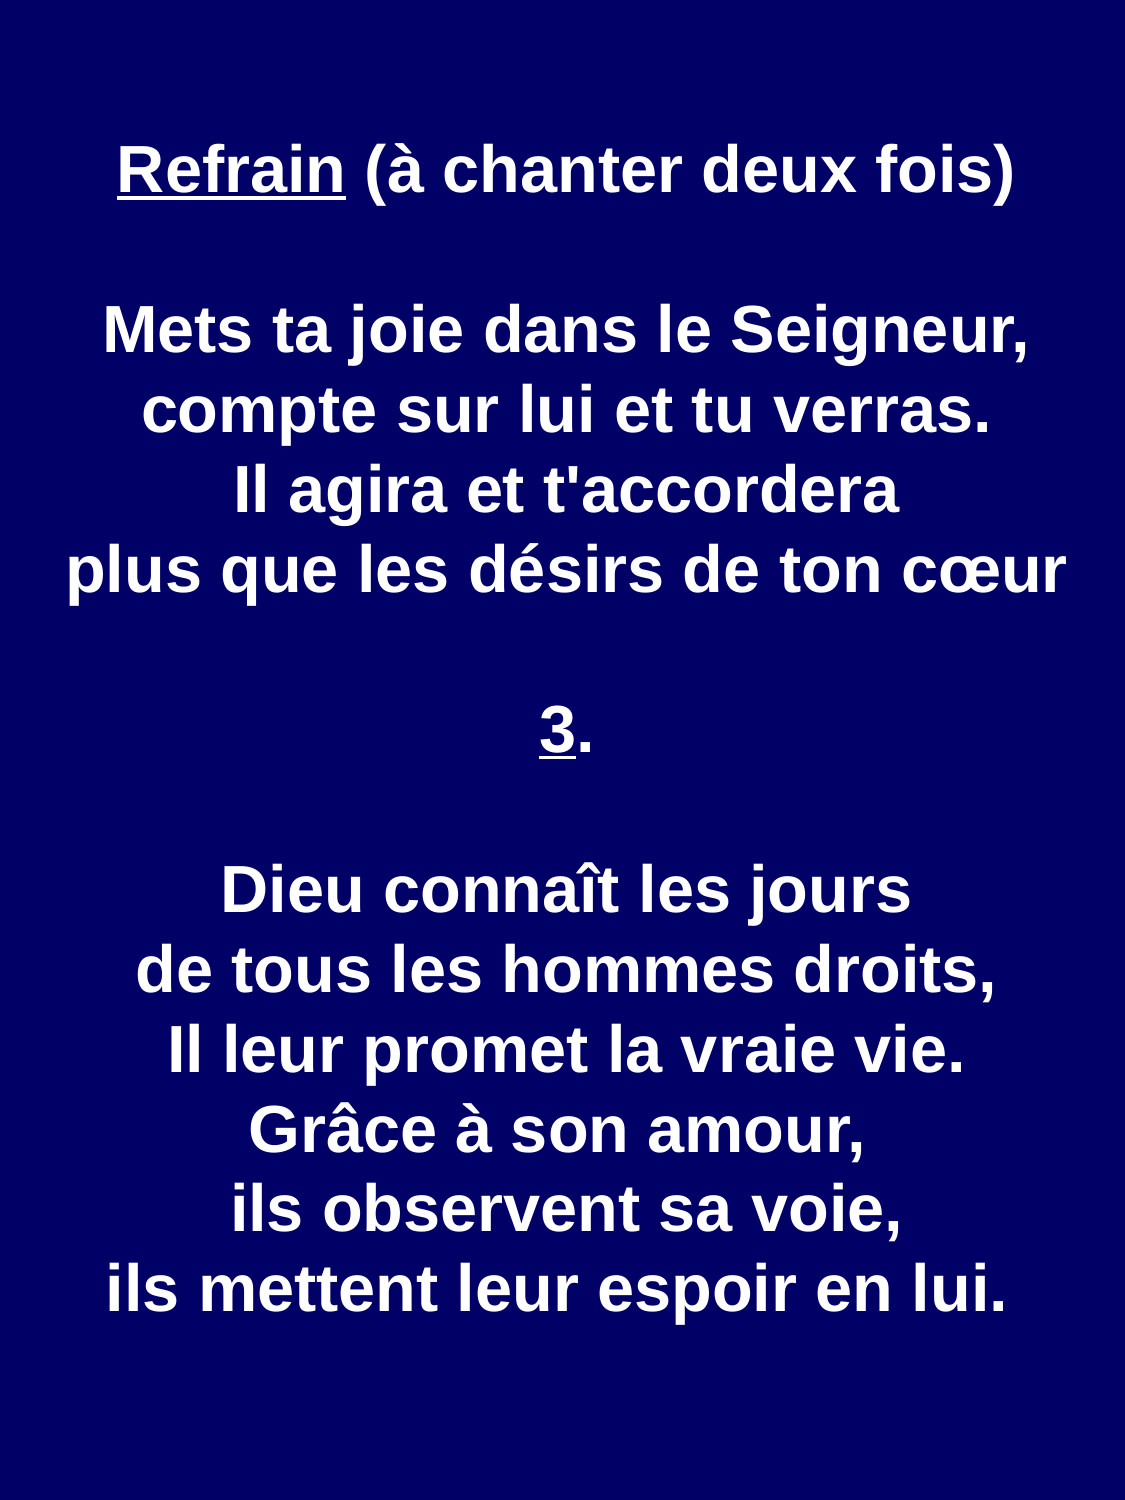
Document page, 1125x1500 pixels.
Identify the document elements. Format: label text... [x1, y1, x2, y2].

text_box Refrain (à chanter deux fois) Mets ta joie dans le Seigneur, compte sur lui et tu verras. Il agira et t'accordera plus que les désirs de ton cœur 3. Dieu connaît les jours de tous les hommes droits, Il leur promet la vraie vie. Grâce à son amour, ils observent sa voie, ils mettent leur espoir en lui. [35, 118, 1099, 1332]
